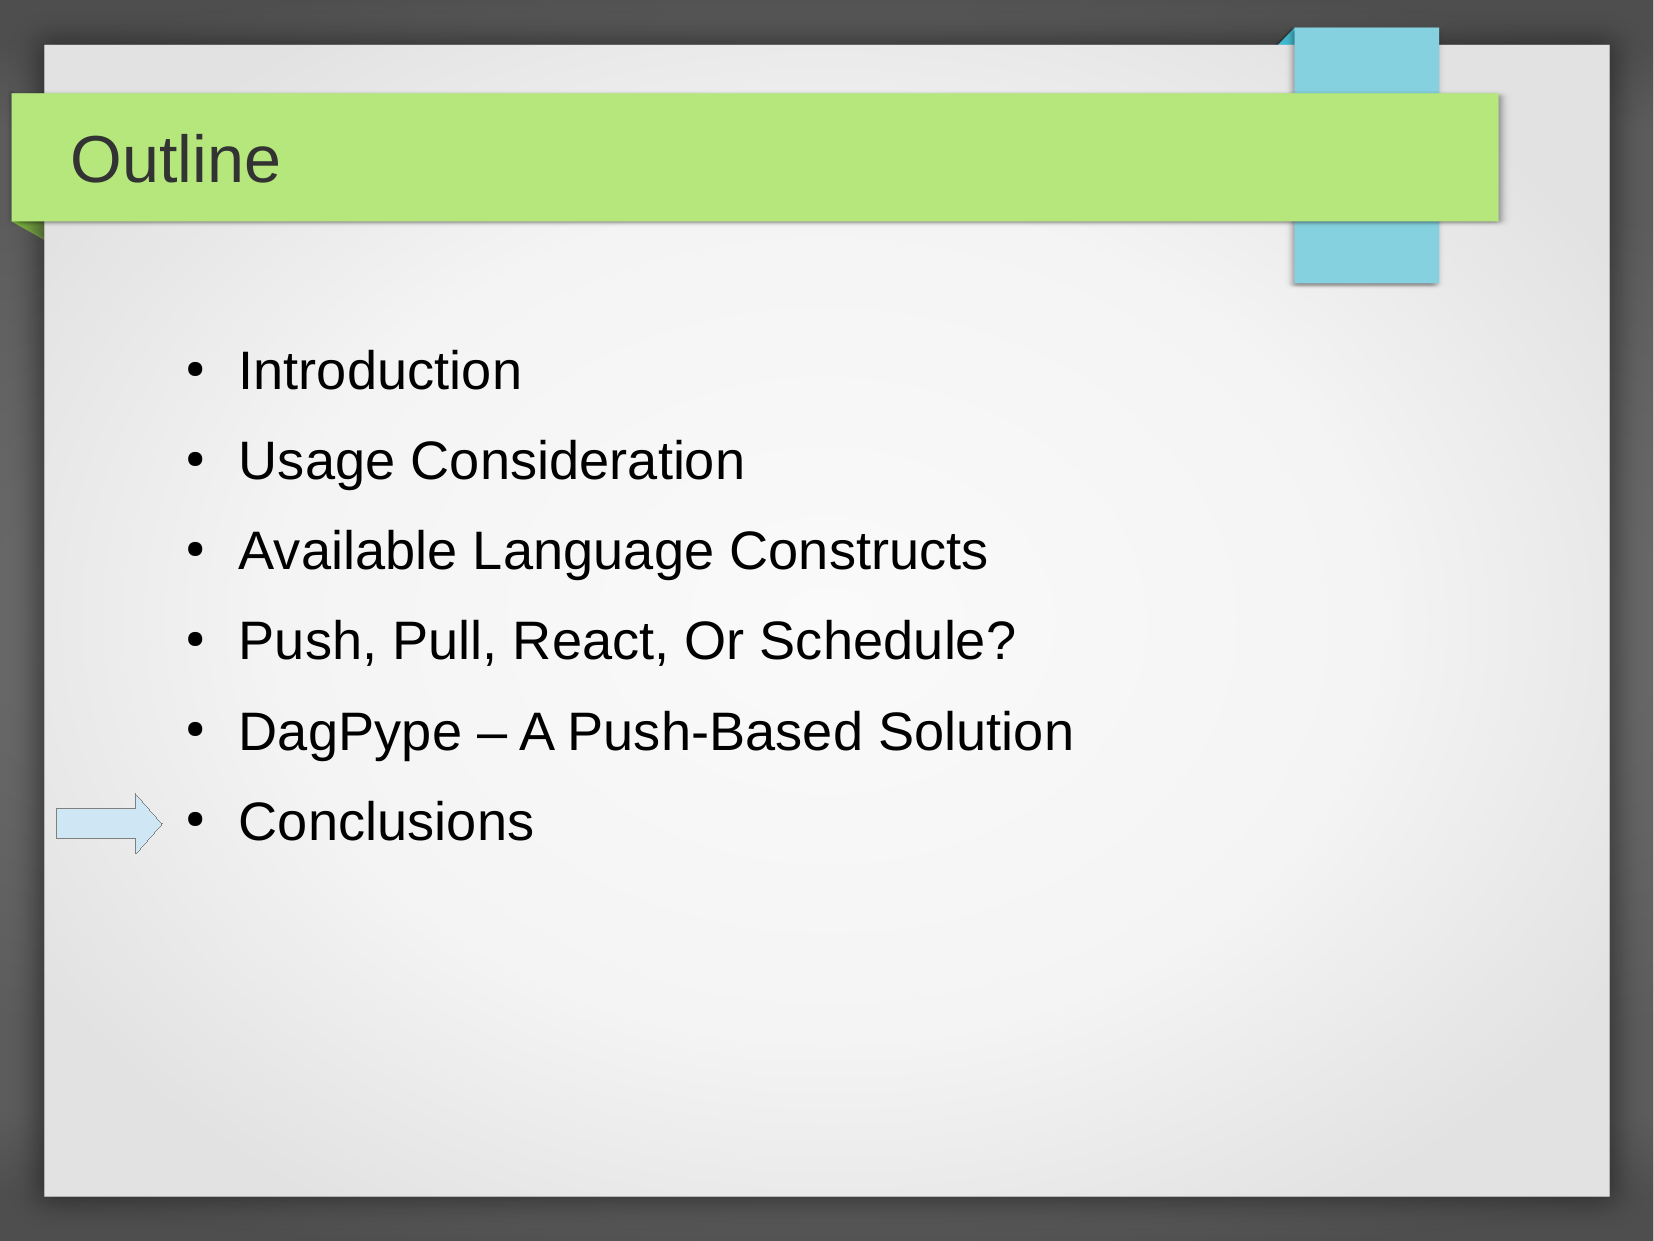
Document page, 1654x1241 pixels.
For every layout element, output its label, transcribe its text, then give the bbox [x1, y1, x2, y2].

list Introduction Usage Consideration Available Language Constructs Push, Pull, React, Or Schedule? DagPype – A Push-Based Solution Conclusions [167, 340, 1623, 1060]
title Outline [70, 106, 1229, 213]
text_box [56, 793, 163, 854]
picture [0, 0, 1654, 1241]
